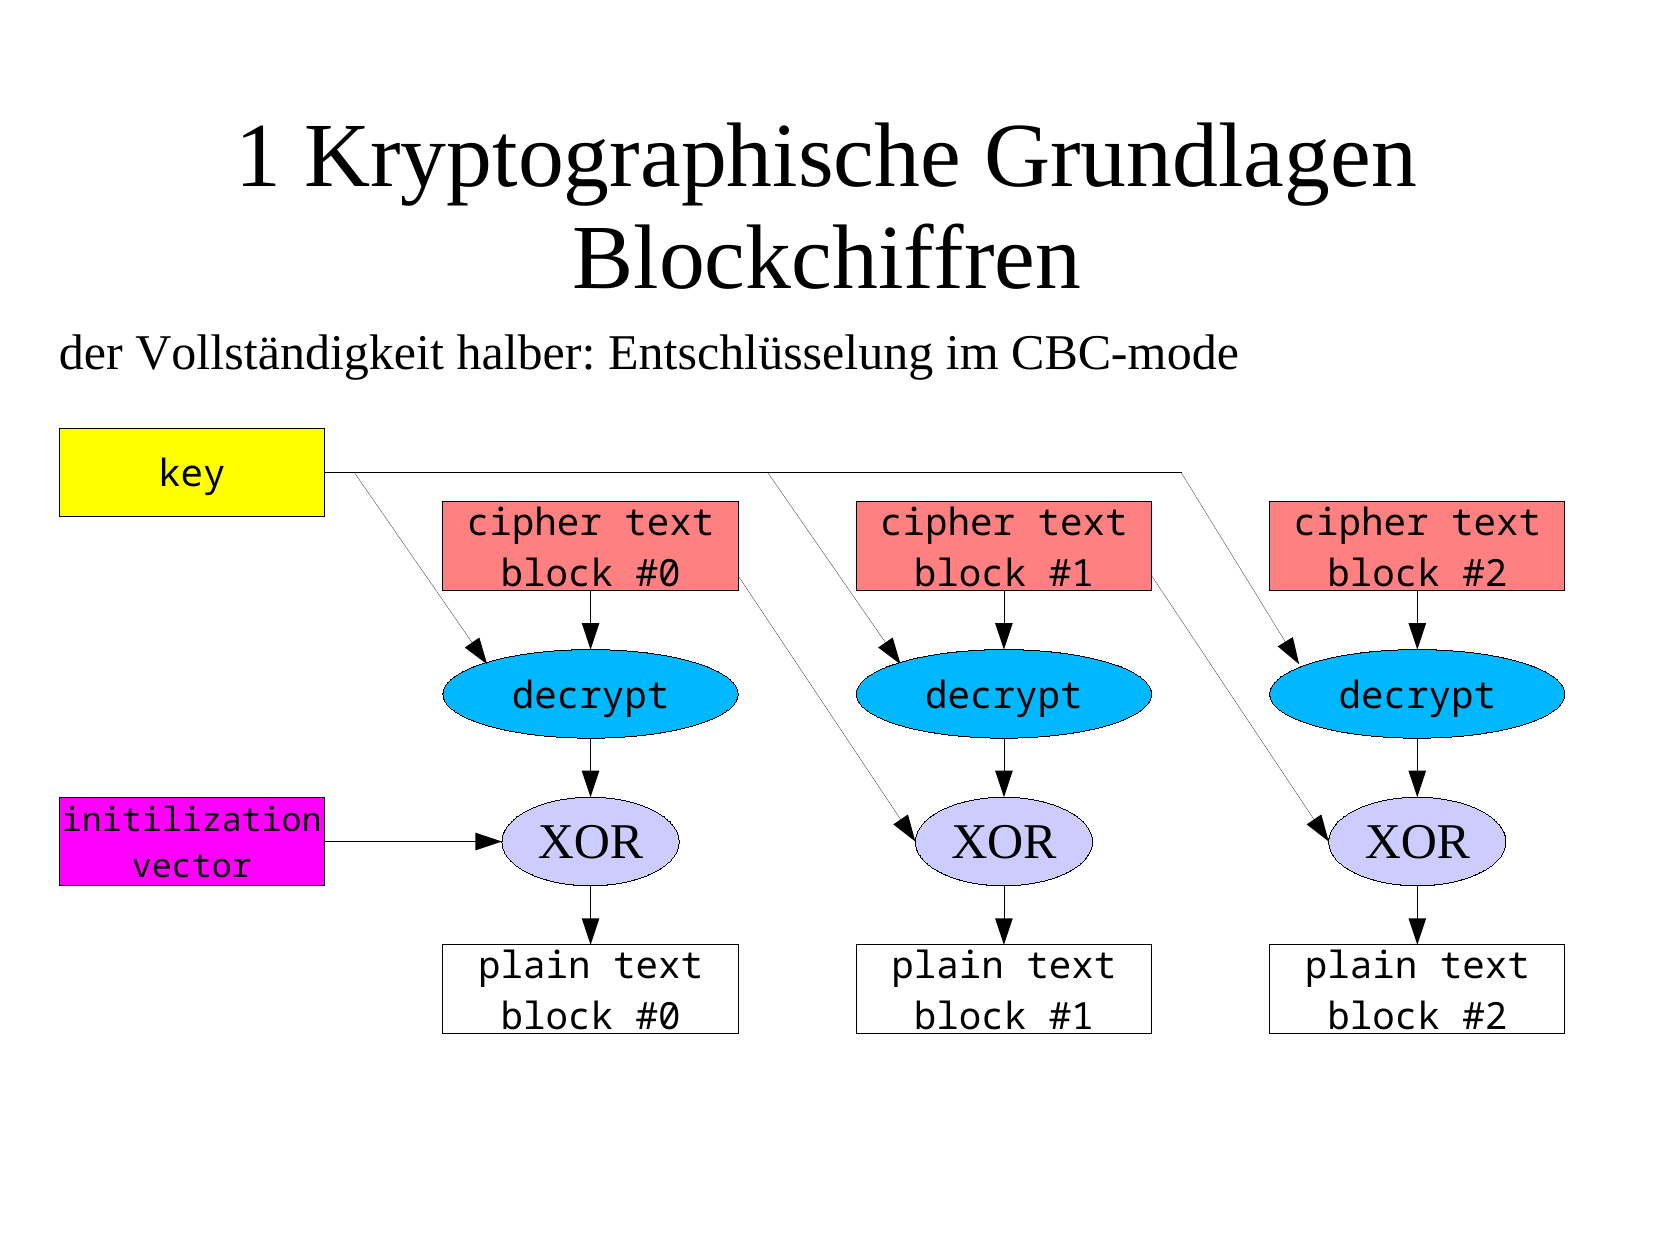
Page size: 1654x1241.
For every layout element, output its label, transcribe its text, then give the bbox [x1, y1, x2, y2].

text_box cipher text block #2 [1269, 501, 1565, 591]
text_box plain text block #0 [442, 944, 739, 1034]
text_box cipher text block #1 [856, 501, 1152, 591]
text_box plain text block #1 [856, 944, 1152, 1034]
text_box der Vollständigkeit halber: Entschlüsselung im CBC-mode [59, 324, 1213, 381]
title 1 Kryptographische Grundlagen Blockchiffren [121, 102, 1534, 311]
text_box cipher text block #0 [442, 501, 739, 591]
text_box plain text block #2 [1269, 944, 1565, 1034]
text_box XOR [501, 797, 680, 886]
text_box key [59, 428, 325, 517]
text_box decrypt [442, 649, 739, 739]
text_box decrypt [1269, 649, 1565, 739]
text_box XOR [915, 797, 1093, 886]
text_box decrypt [856, 649, 1152, 739]
text_box XOR [1328, 797, 1506, 886]
text_box initilization vector [59, 797, 325, 886]
